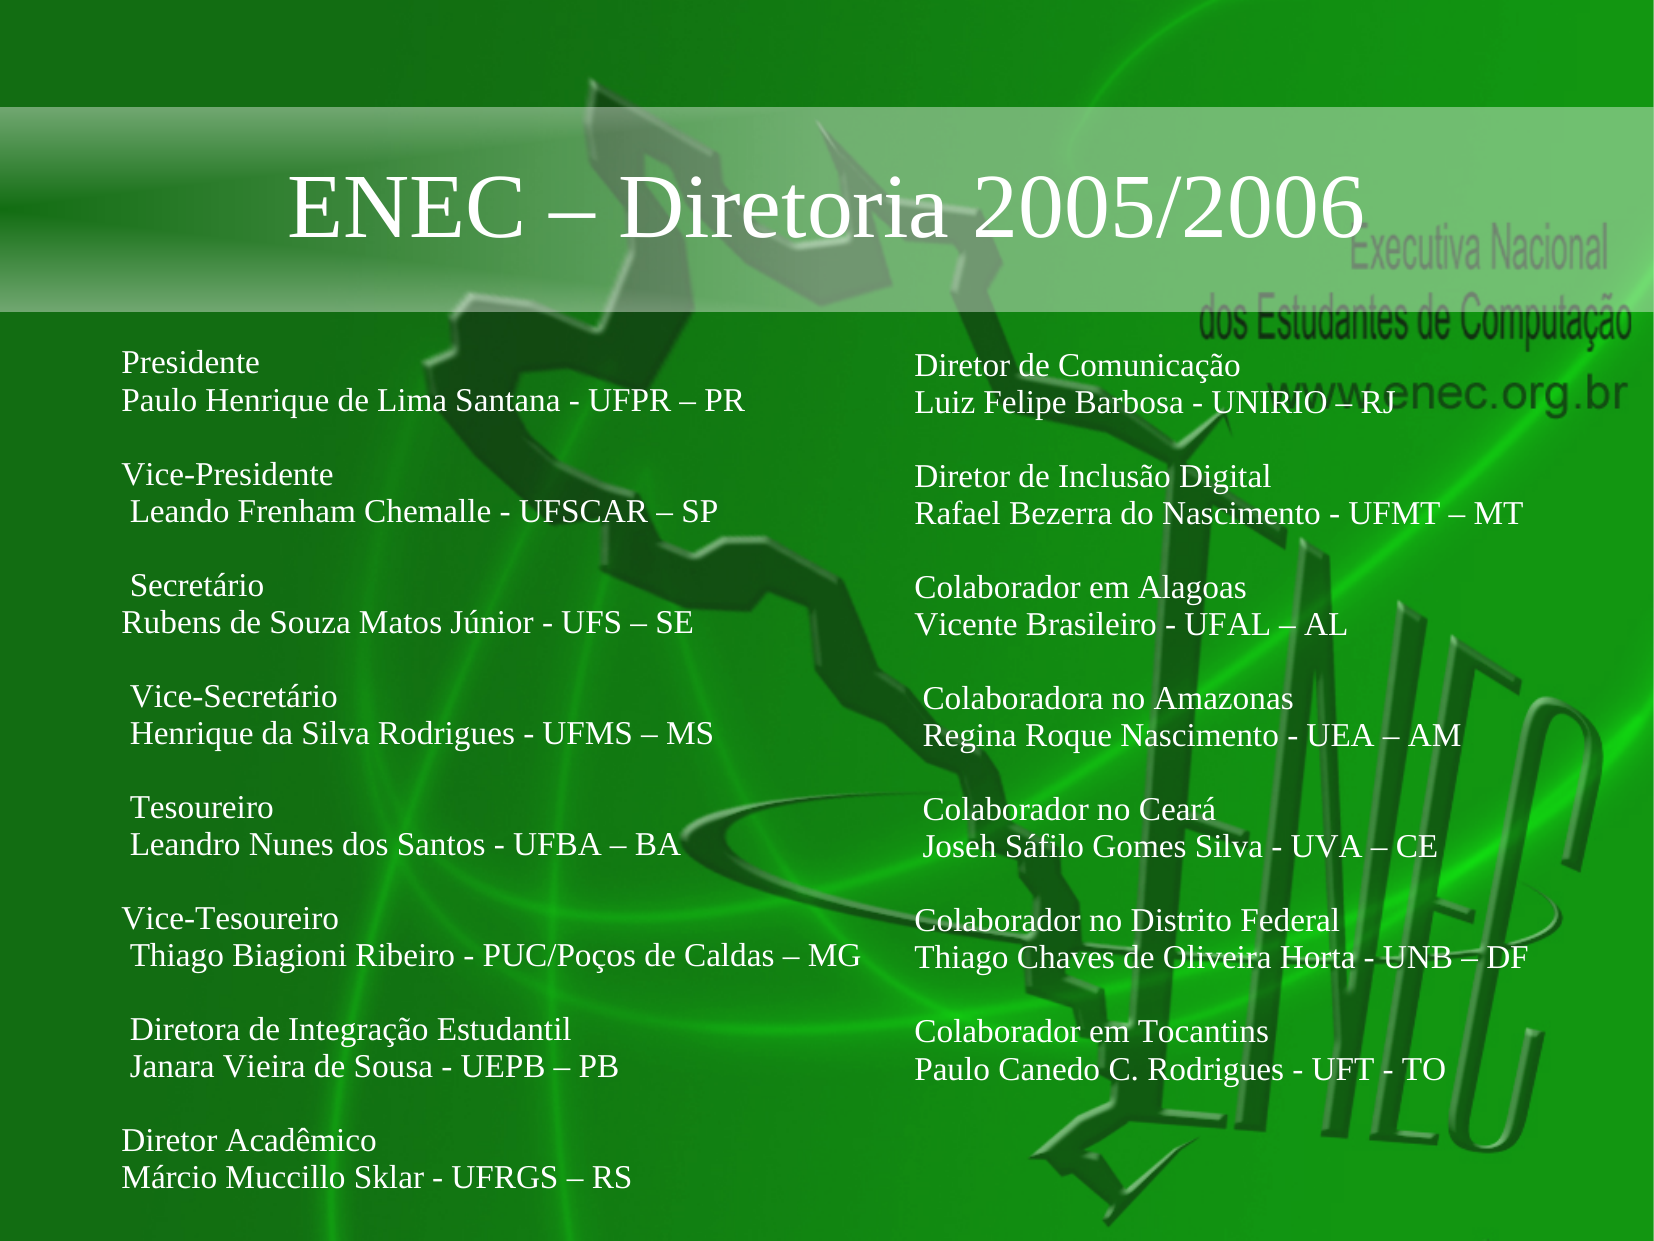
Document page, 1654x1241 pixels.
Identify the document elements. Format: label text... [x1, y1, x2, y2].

title ENEC – Diretoria 2005/2006 [121, 102, 1534, 310]
text_box Diretor de Comunicação Luiz Felipe Barbosa - UNIRIO – RJ Diretor de Inclusão Digital Rafael Bezerra do Nascimento - UFMT – MT Colaborador em Alagoas Vicente Brasileiro - UFAL – AL Colaboradora no Amazonas Regina Roque Nascimento - UEA – AM Colaborador no Ceará Joseh Sáfilo Gomes Silva - UVA – CE Colaborador no Distrito Federal Thiago Chaves de Oliveira Horta - UNB – DF Colaborador em Tocantins Paulo Canedo C. Rodrigues - UFT - TO [914, 312, 1608, 1159]
subtitle Presidente Paulo Henrique de Lima Santana - UFPR – PR Vice-Presidente Leando Frenham Chemalle - UFSCAR – SP Secretário Rubens de Souza Matos Júnior - UFS – SE Vice-Secretário Henrique da Silva Rodrigues - UFMS – MS Tesoureiro Leandro Nunes dos Santos - UFBA – BA Vice-Tesoureiro Thiago Biagioni Ribeiro - PUC/Poços de Caldas – MG Diretora de Integração Estudantil Janara Vieira de Sousa - UEPB – PB Diretor Acadêmico Márcio Muccillo Sklar - UFRGS – RS [121, 305, 889, 1241]
